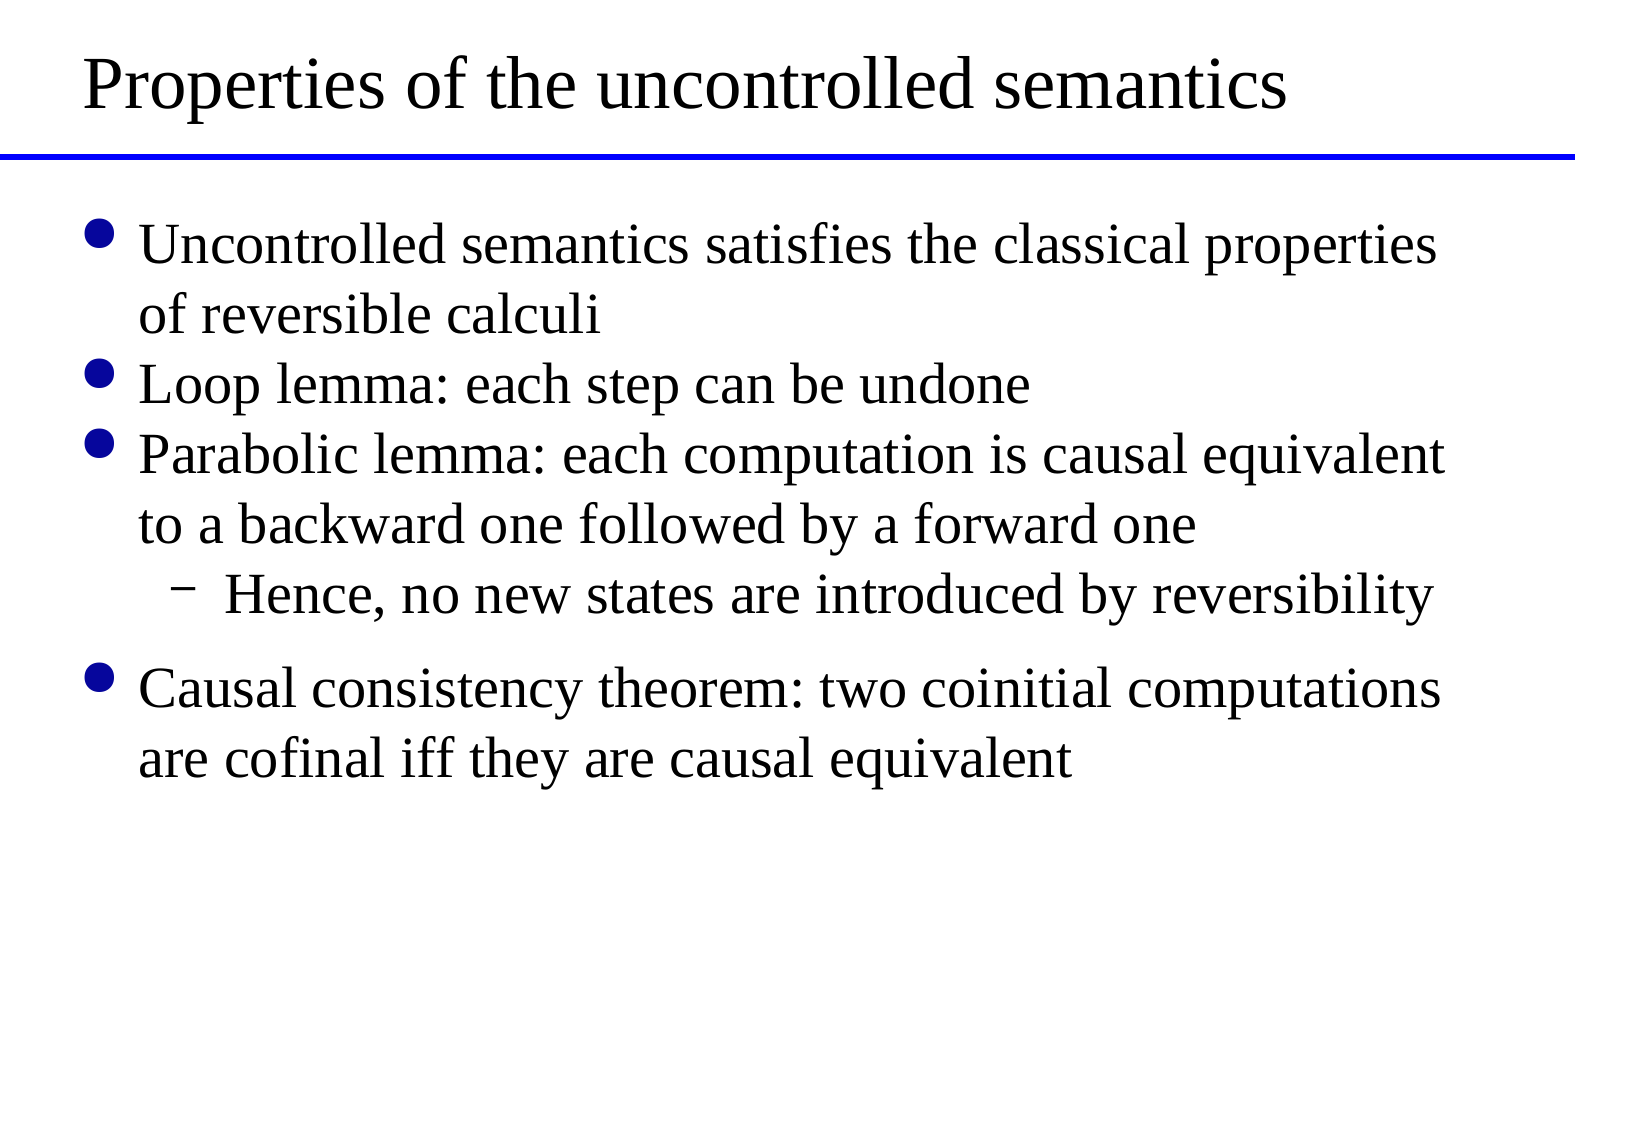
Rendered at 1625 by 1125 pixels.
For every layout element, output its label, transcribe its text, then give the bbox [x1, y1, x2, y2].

list Uncontrolled semantics satisfies the classical properties of reversible calculi Loop lemma: each step can be undone Parabolic lemma: each computation is causal equivalent to a backward one followed by a forward one Hence, no new states are introduced by reversibility Causal consistency theorem: two coinitial computations are cofinal iff they are causal equivalent [67, 198, 1478, 1061]
title Properties of the uncontrolled semantics [67, 27, 1544, 131]
